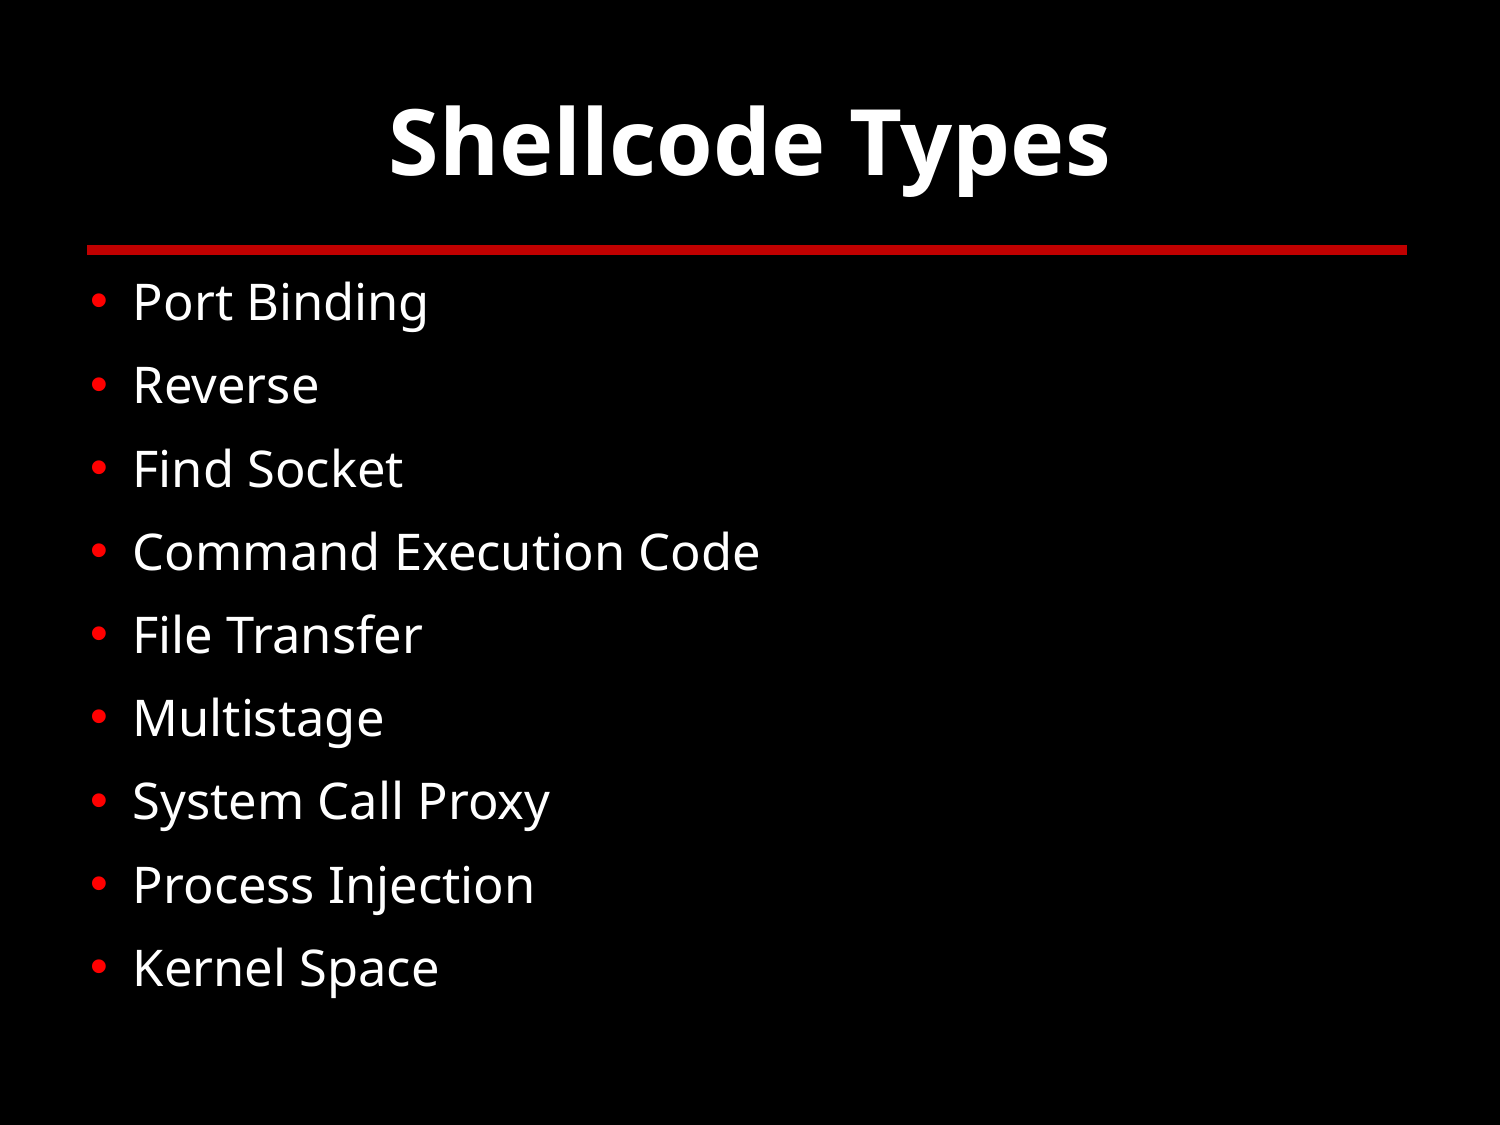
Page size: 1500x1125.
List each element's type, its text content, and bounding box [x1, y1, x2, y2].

title Shellcode Types [75, 45, 1425, 233]
list Port Binding Reverse Find Socket Command Execution Code File Transfer Multistage System Call Proxy Process Injection Kernel Space [75, 262, 1425, 1005]
